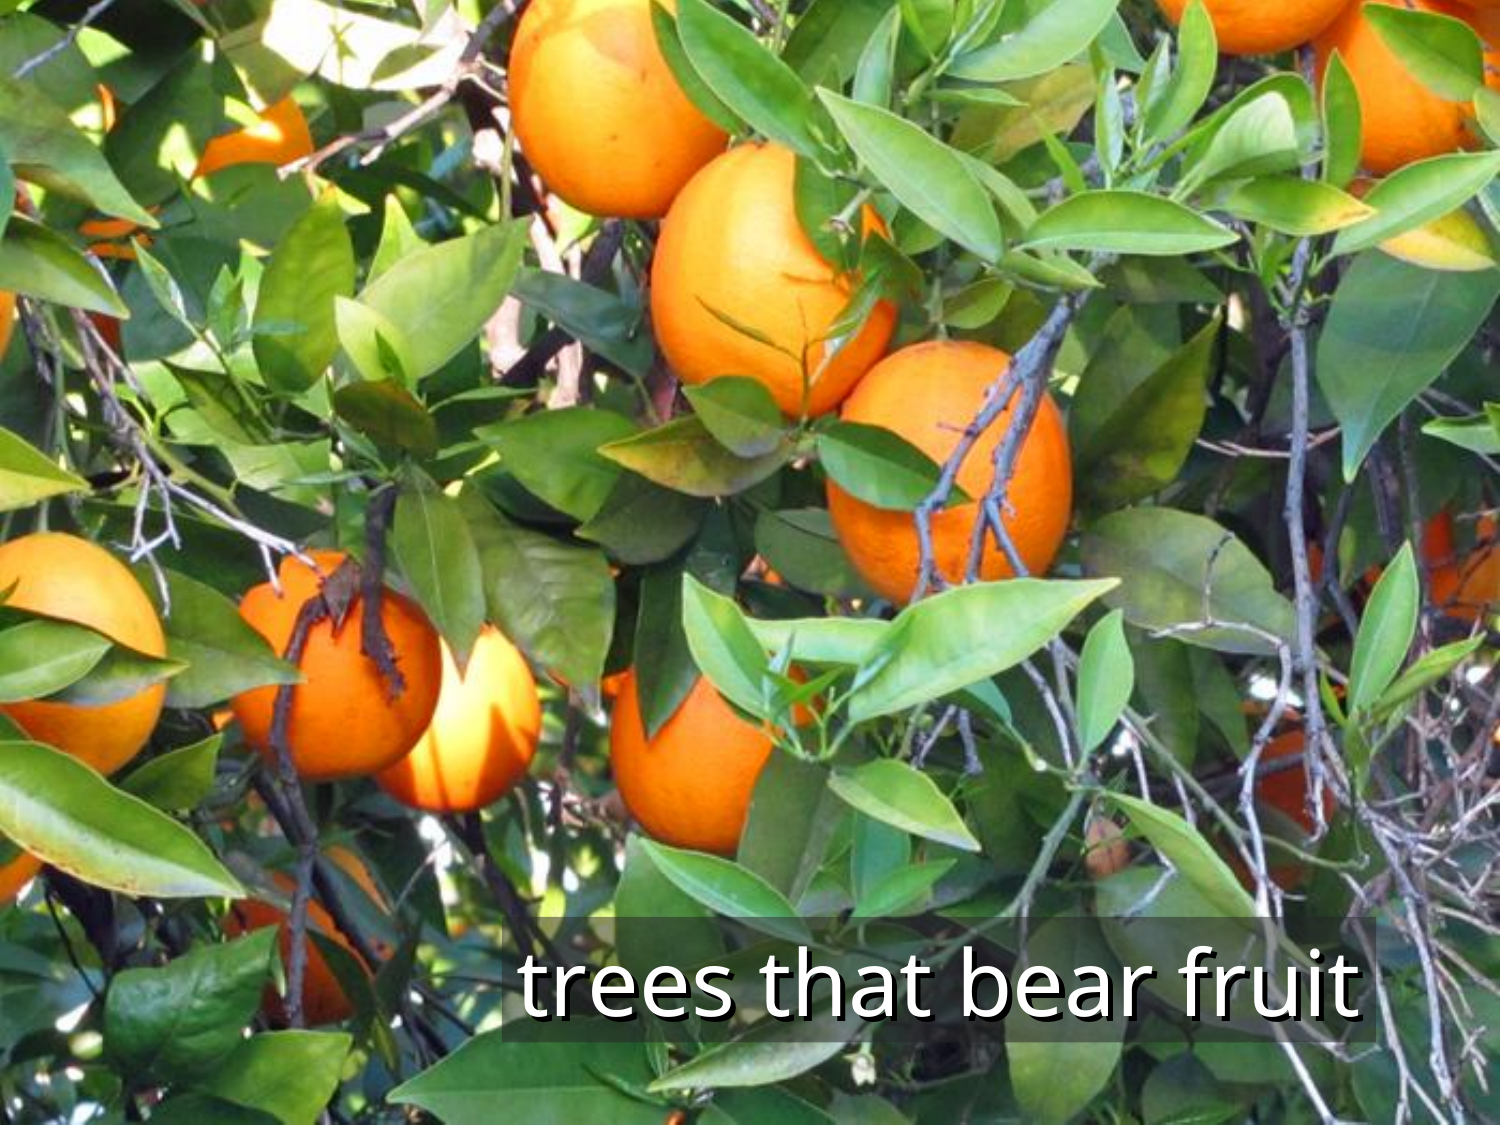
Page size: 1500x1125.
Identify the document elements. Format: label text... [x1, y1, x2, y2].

text_box trees that bear fruit [501, 916, 1377, 1043]
picture [0, 0, 1500, 1125]
